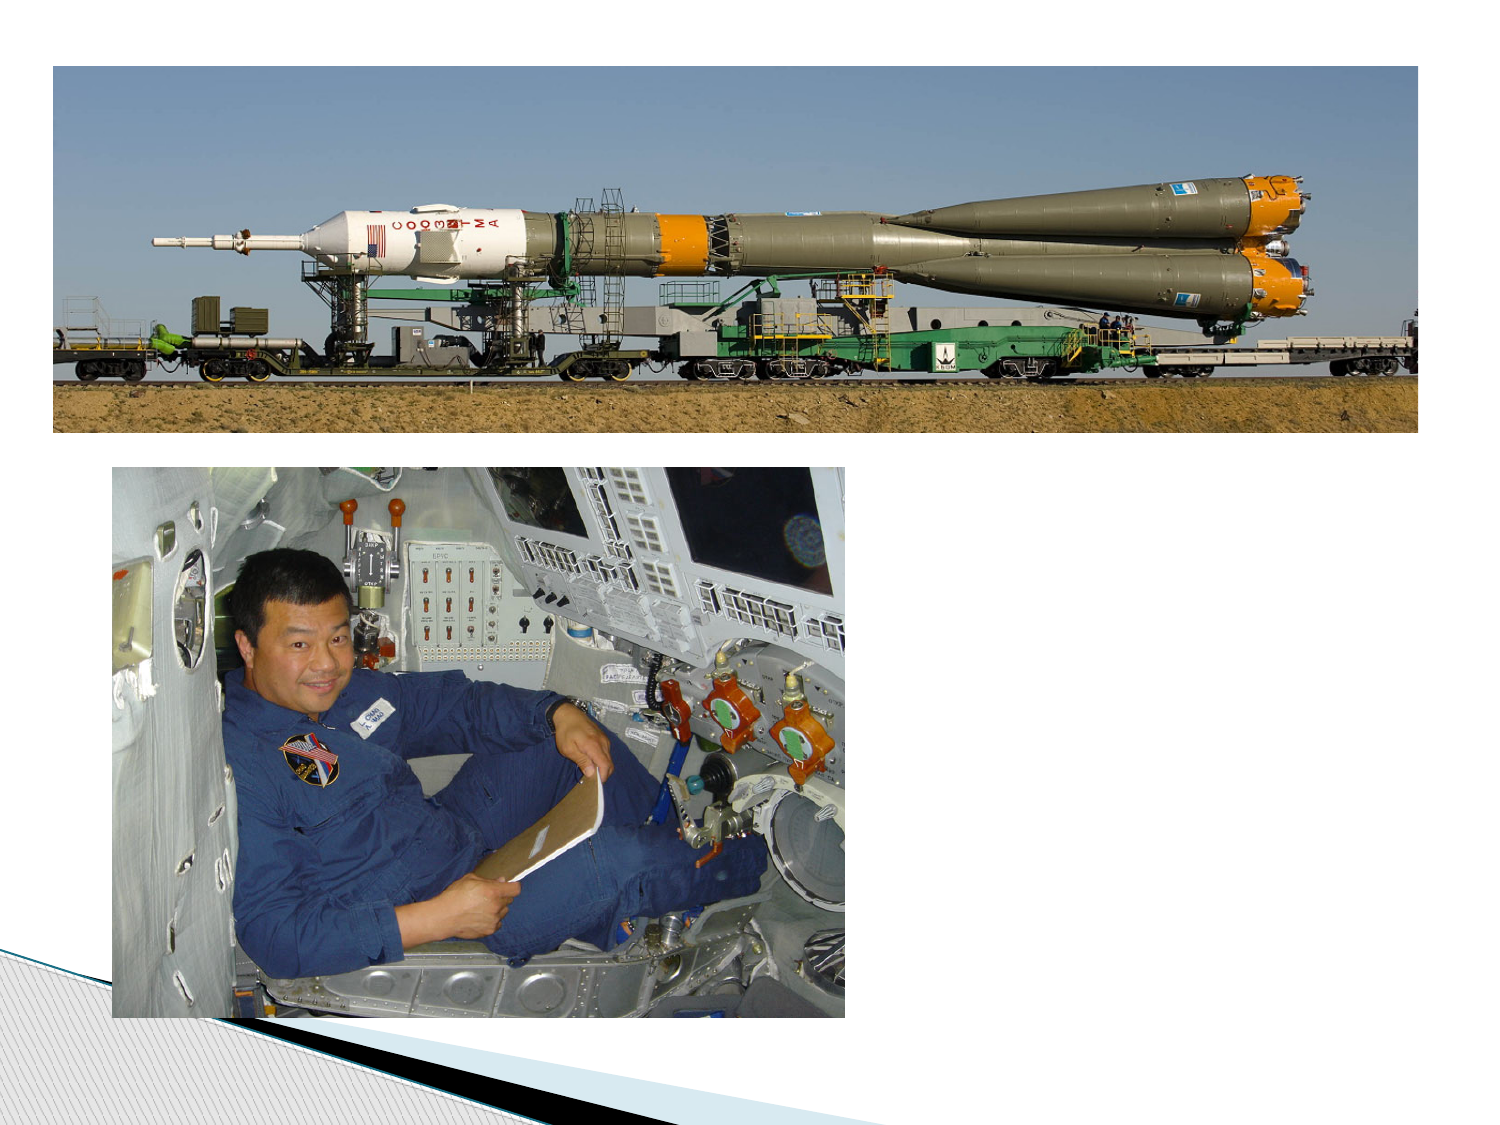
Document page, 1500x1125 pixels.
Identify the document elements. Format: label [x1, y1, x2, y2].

picture [53, 66, 1419, 433]
picture [112, 467, 845, 1018]
